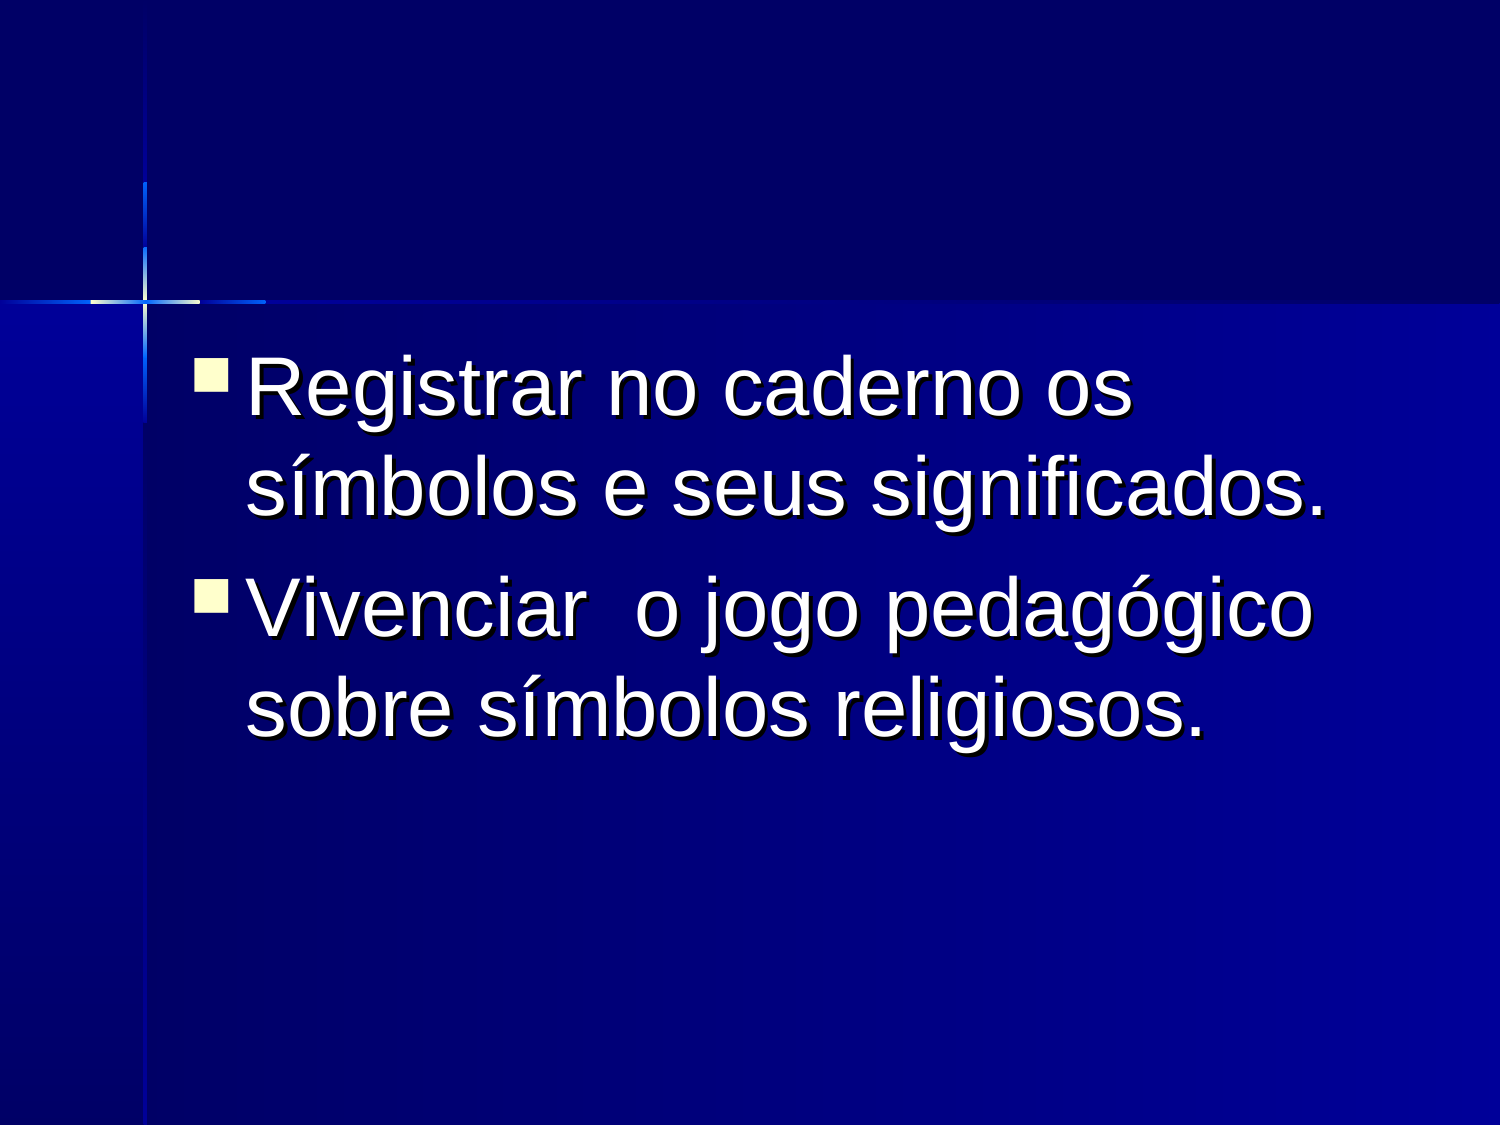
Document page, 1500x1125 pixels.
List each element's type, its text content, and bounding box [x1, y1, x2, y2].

list Registrar no caderno os símbolos e seus significados. Vivenciar o jogo pedagógico sobre símbolos religiosos. [174, 324, 1413, 1000]
